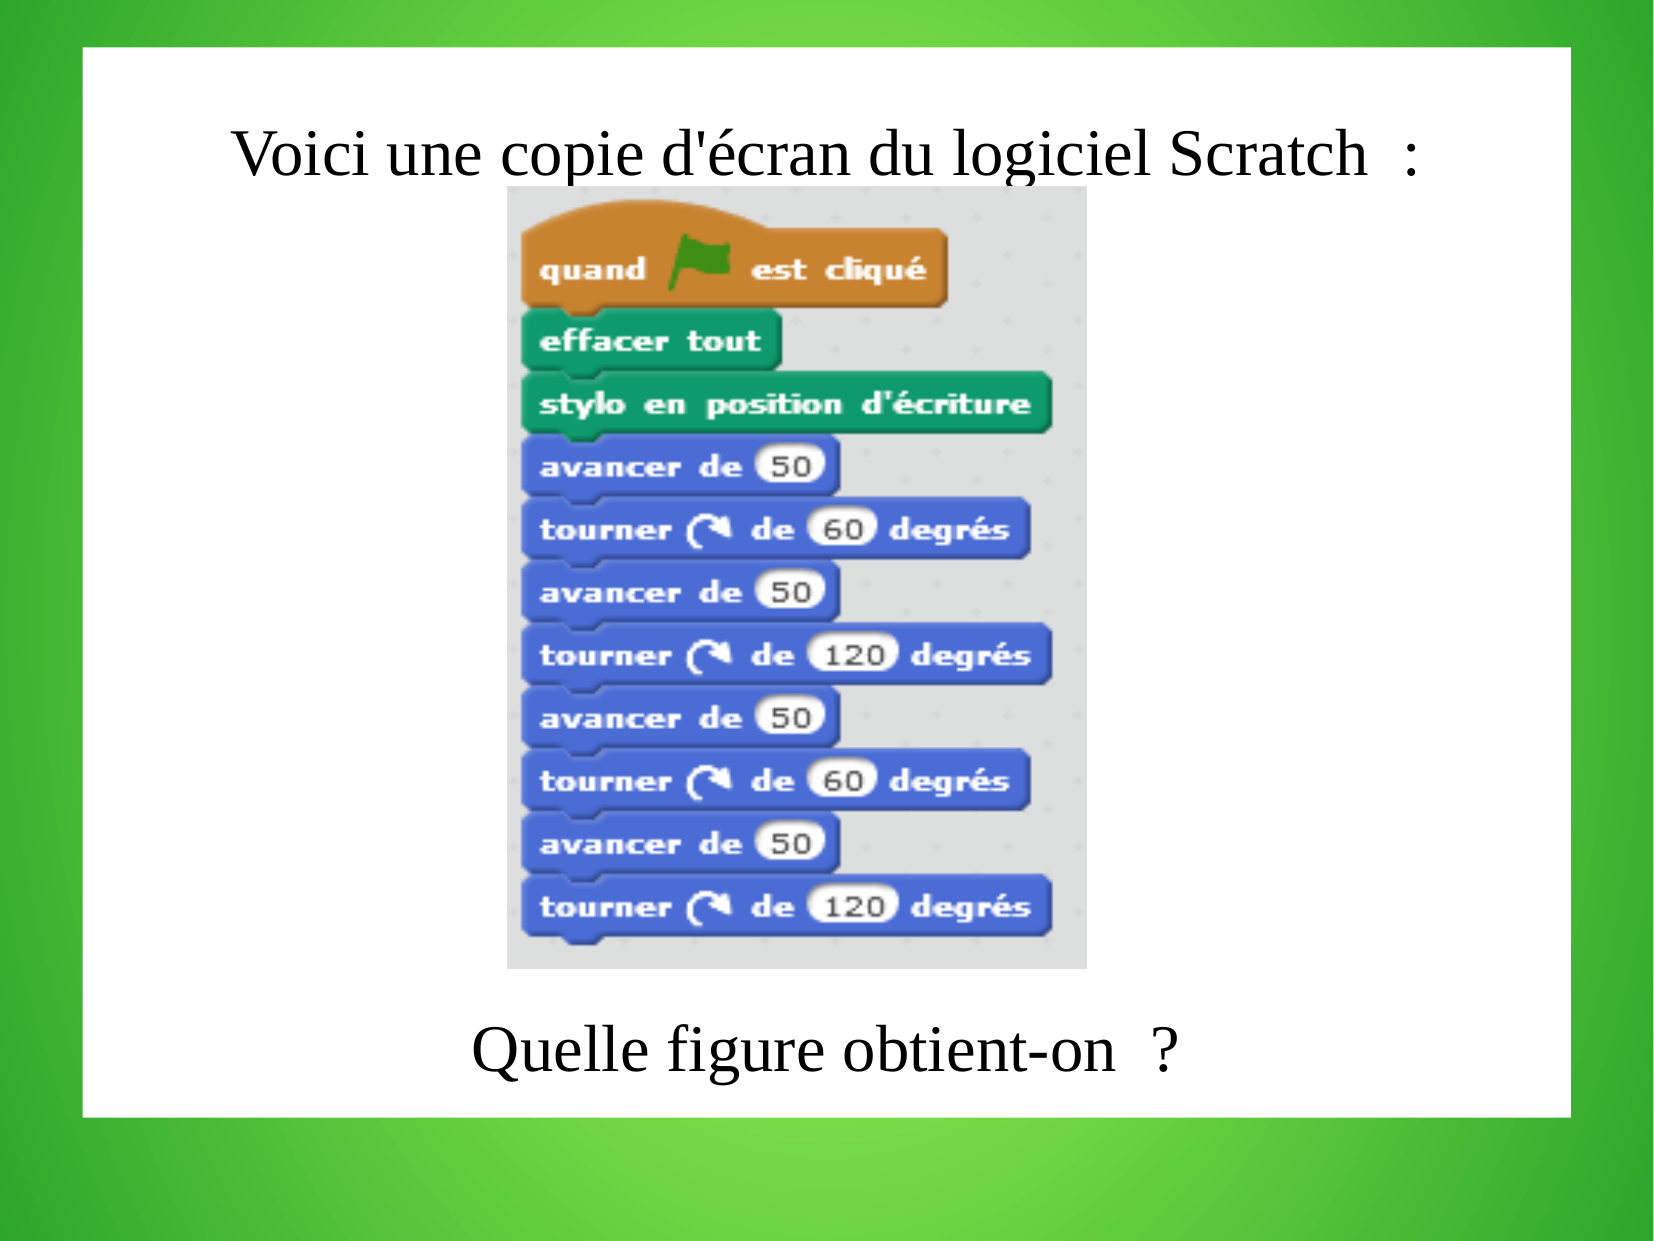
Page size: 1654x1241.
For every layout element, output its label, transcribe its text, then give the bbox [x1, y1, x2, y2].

picture [0, 0, 1654, 1241]
subtitle Voici une copie d'écran du logiciel Scratch : Quelle figure obtient-on ? [82, 47, 1571, 1118]
